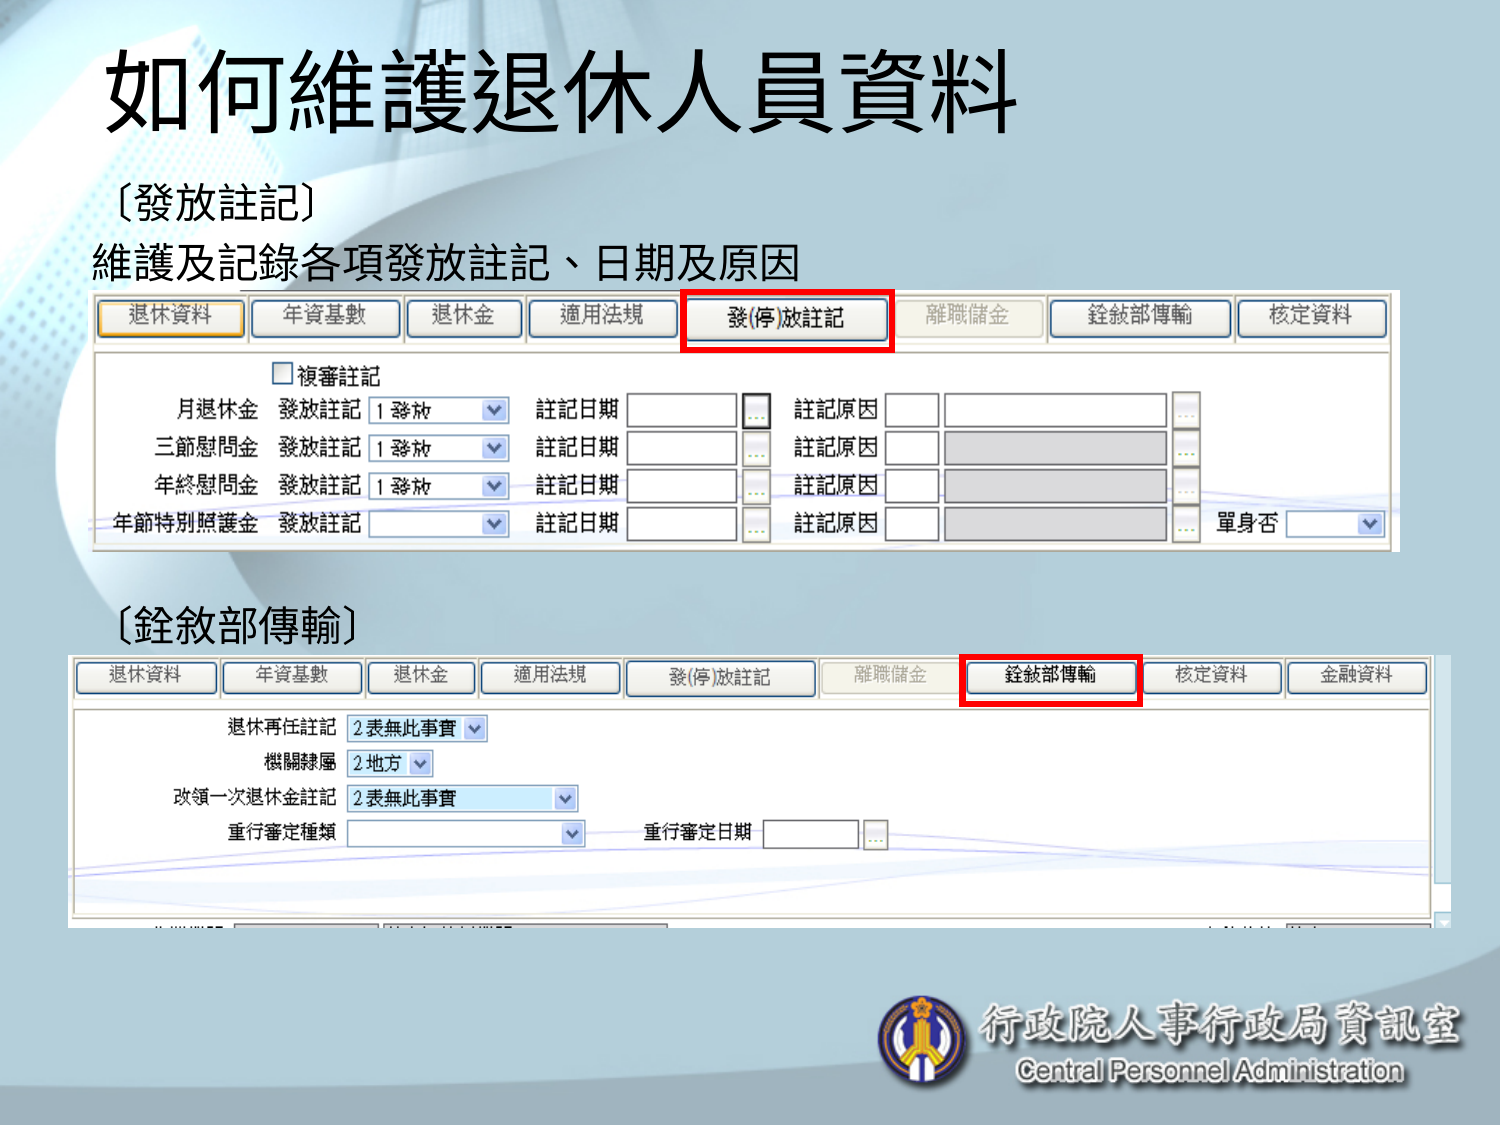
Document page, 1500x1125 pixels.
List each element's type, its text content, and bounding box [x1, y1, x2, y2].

title 如何維護退休人員資料 [88, 30, 1329, 149]
picture [0, 0, 1500, 1125]
list 〔發放註記〕 維護及記錄各項發放註記、日期及原因 〔銓敘部傳輸〕 [76, 169, 1352, 655]
